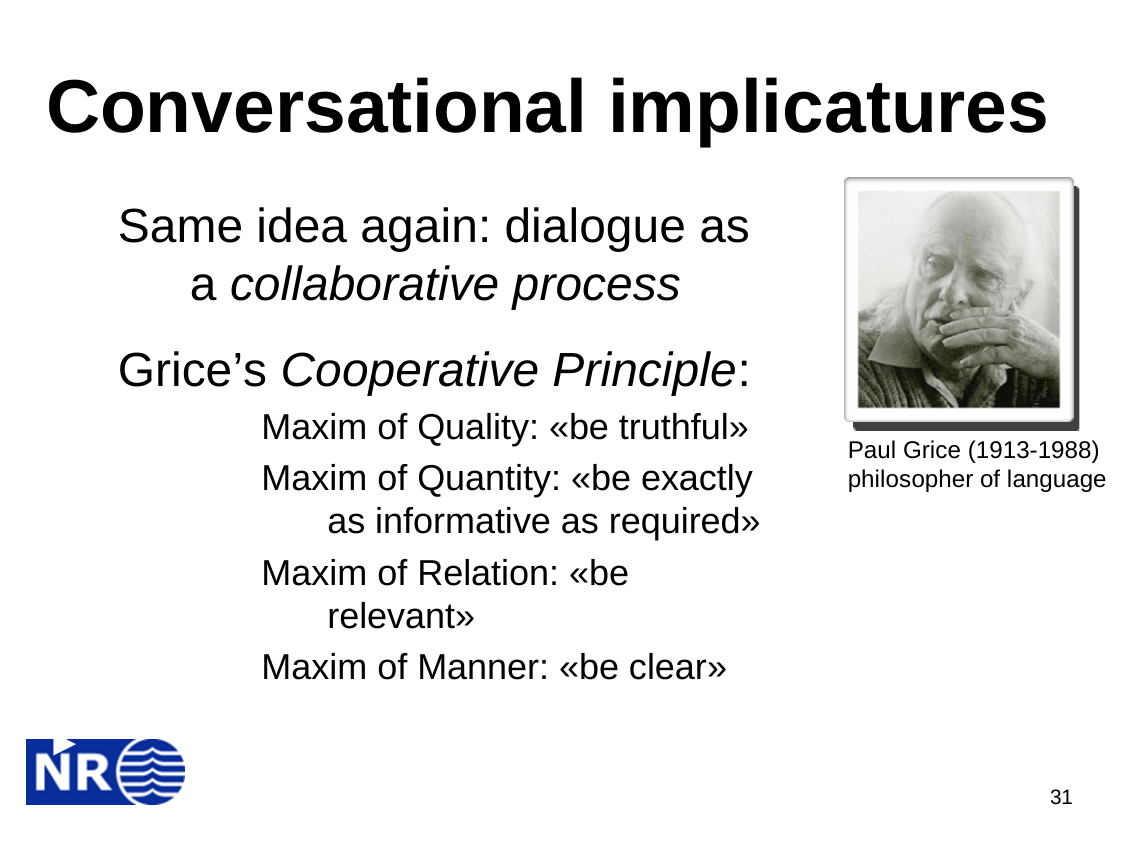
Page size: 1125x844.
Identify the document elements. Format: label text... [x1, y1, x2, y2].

text_box Paul Grice (1913-1988) philosopher of language [843, 429, 1115, 497]
title Conversational implicatures [30, 32, 1095, 157]
list Same idea again: dialogue as a collaborative process Grice’s Cooperative Principle: Maxim of Quality: «be truthful» Maxim of Quantity: «be exactly as informative as required» Maxim of Relation: «be relevant» Maxim of Manner: «be clear» [30, 187, 799, 694]
picture [844, 177, 1074, 422]
text_box [1035, 776, 1095, 812]
